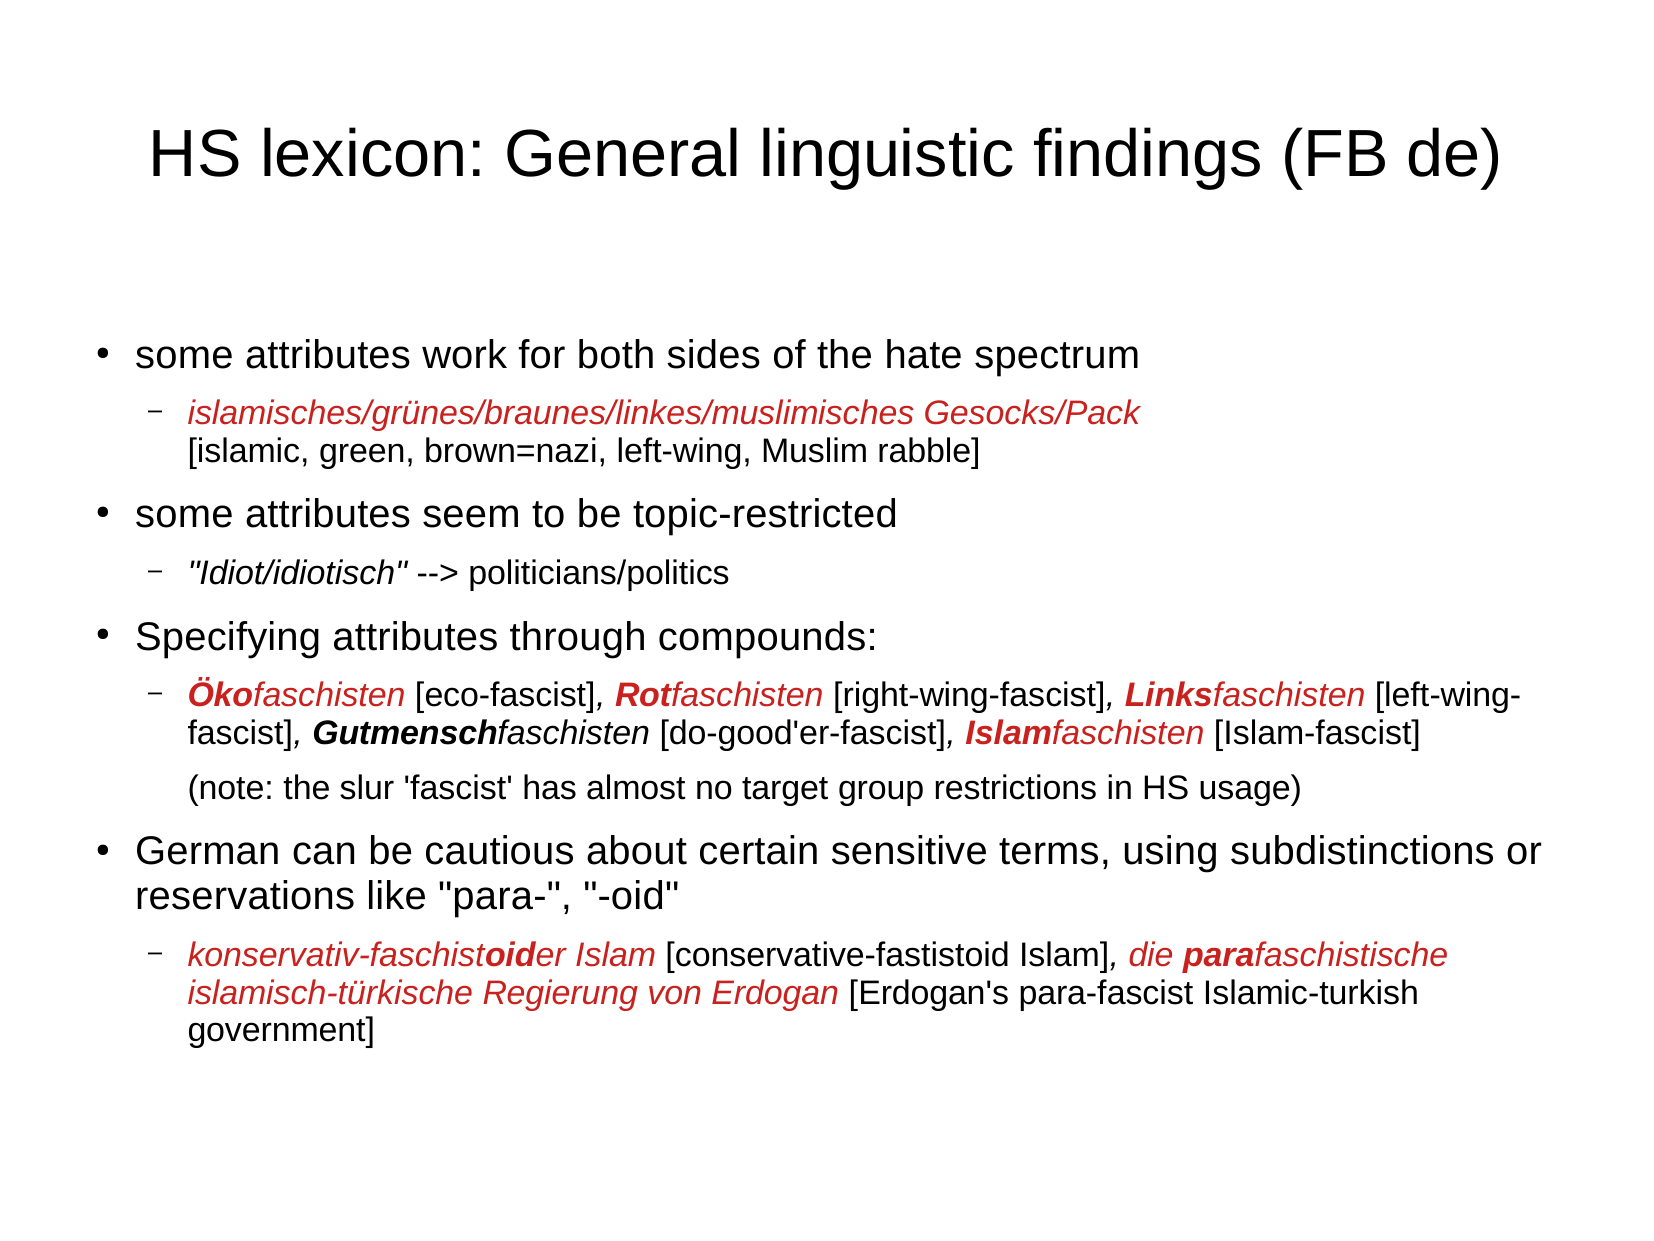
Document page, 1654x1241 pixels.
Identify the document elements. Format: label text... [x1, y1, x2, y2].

list some attributes work for both sides of the hate spectrum islamisches/grünes/braunes/linkes/muslimisches Gesocks/Pack [islamic, green, brown=nazi, left-wing, Muslim rabble] some attributes seem to be topic-restricted "Idiot/idiotisch" --> politicians/politics Specifying attributes through compounds: Ökofaschisten [eco-fascist], Rotfaschisten [right-wing-fascist], Linksfaschisten [left-wing-fascist], Gutmenschfaschisten [do-good'er-fascist], Islamfaschisten [Islam-fascist] (note: the slur 'fascist' has almost no target group restrictions in HS usage) German can be cautious about certain sensitive terms, using subdistinctions or reservations like "para-", "-oid" konservativ-faschistoider Islam [conservative-fastistoid Islam], die parafaschistische islamisch-türkische Regierung von Erdogan [Erdogan's para-fascist Islamic-turkish government] [82, 331, 1571, 1051]
title HS lexicon: General linguistic findings (FB de) [82, 49, 1571, 257]
